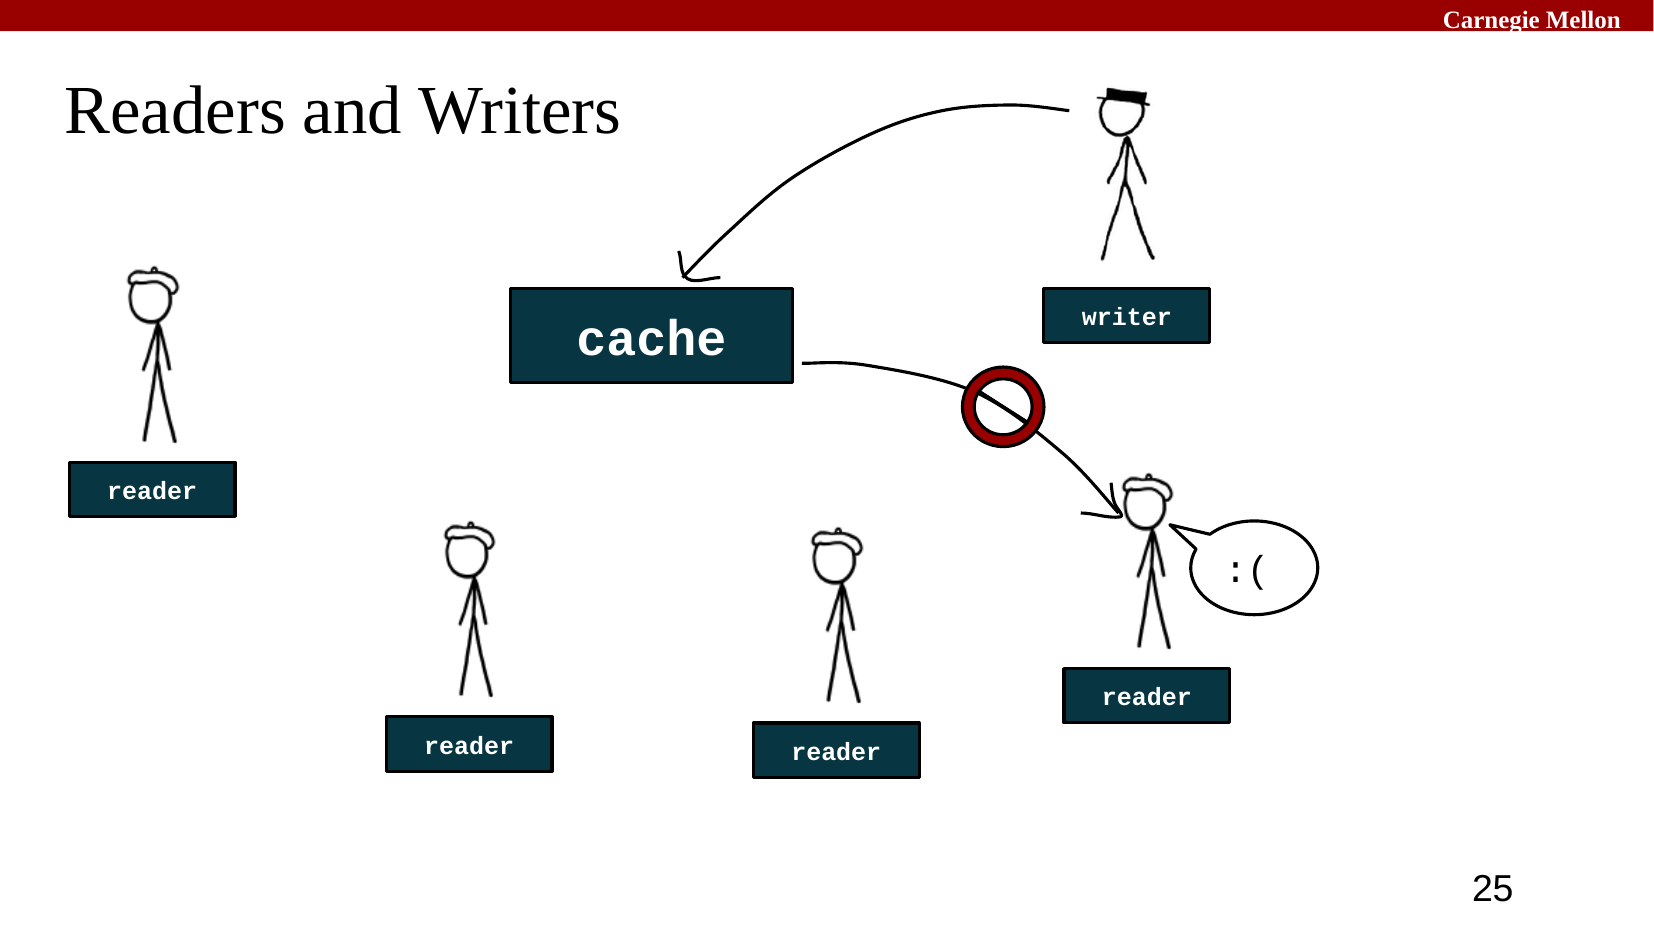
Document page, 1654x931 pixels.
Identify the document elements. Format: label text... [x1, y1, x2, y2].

picture [1119, 468, 1175, 655]
title Readers and Writers [64, 58, 1576, 163]
text_box reader [386, 716, 552, 772]
text_box :( [1169, 520, 1318, 615]
text_box writer [1043, 288, 1210, 343]
picture [808, 522, 865, 709]
text_box [962, 367, 1044, 447]
picture [1093, 78, 1160, 265]
text_box reader [1063, 668, 1230, 723]
picture [441, 516, 497, 703]
picture [124, 261, 181, 449]
text_box cache [510, 288, 793, 383]
text_box reader [753, 722, 920, 778]
text_box reader [69, 462, 235, 517]
